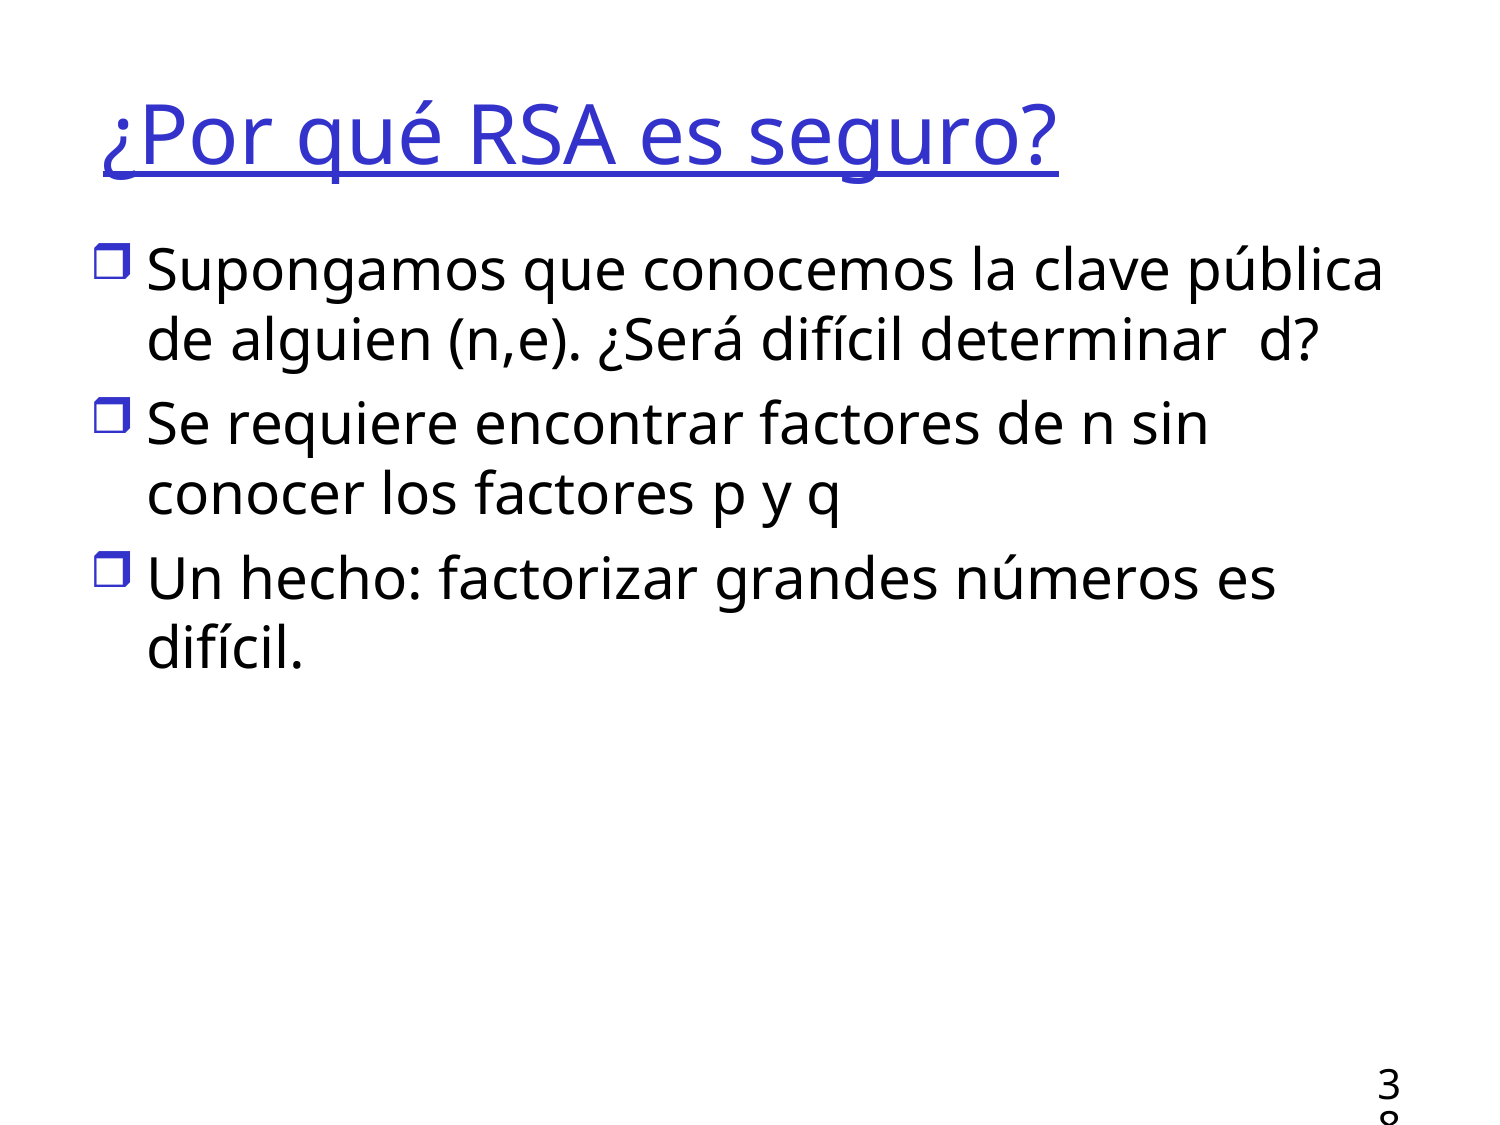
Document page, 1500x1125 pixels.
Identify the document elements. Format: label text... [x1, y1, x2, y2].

title ¿Por qué RSA es seguro? [87, 37, 1363, 224]
list Supongamos que conocemos la clave pública de alguien (n,e). ¿Será difícil determinar d? Se requiere encontrar factores de n sin conocer los factores p y q Un hecho: factorizar grandes números es difícil. [75, 224, 1421, 831]
